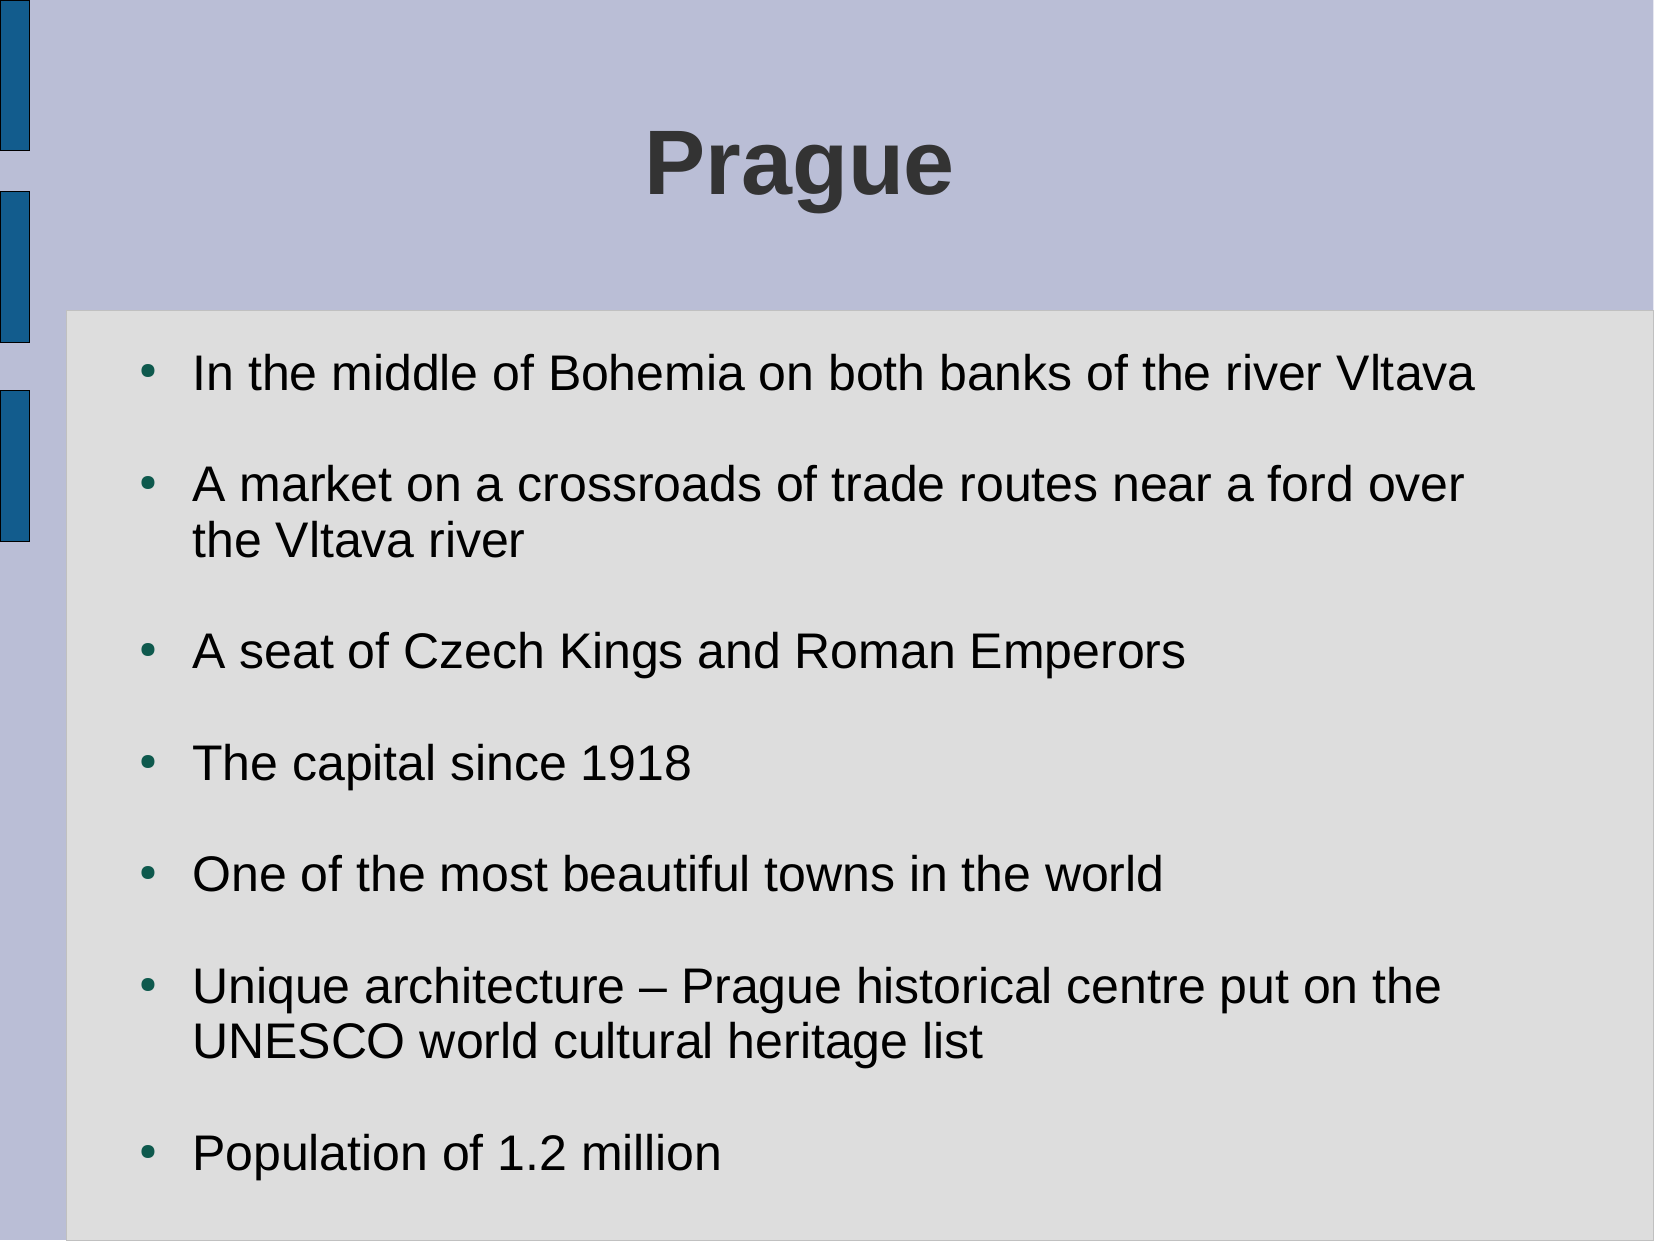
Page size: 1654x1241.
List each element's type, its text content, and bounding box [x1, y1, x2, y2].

list In the middle of Bohemia on both banks of the river Vltava A market on a crossroads of trade routes near a ford over the Vltava river A seat of Czech Kings and Roman Emperors The capital since 1918 One of the most beautiful towns in the world Unique architecture – Prague historical centre put on the UNESCO world cultural heritage list Population of 1.2 million [121, 344, 1534, 1182]
title Prague [93, 59, 1506, 267]
